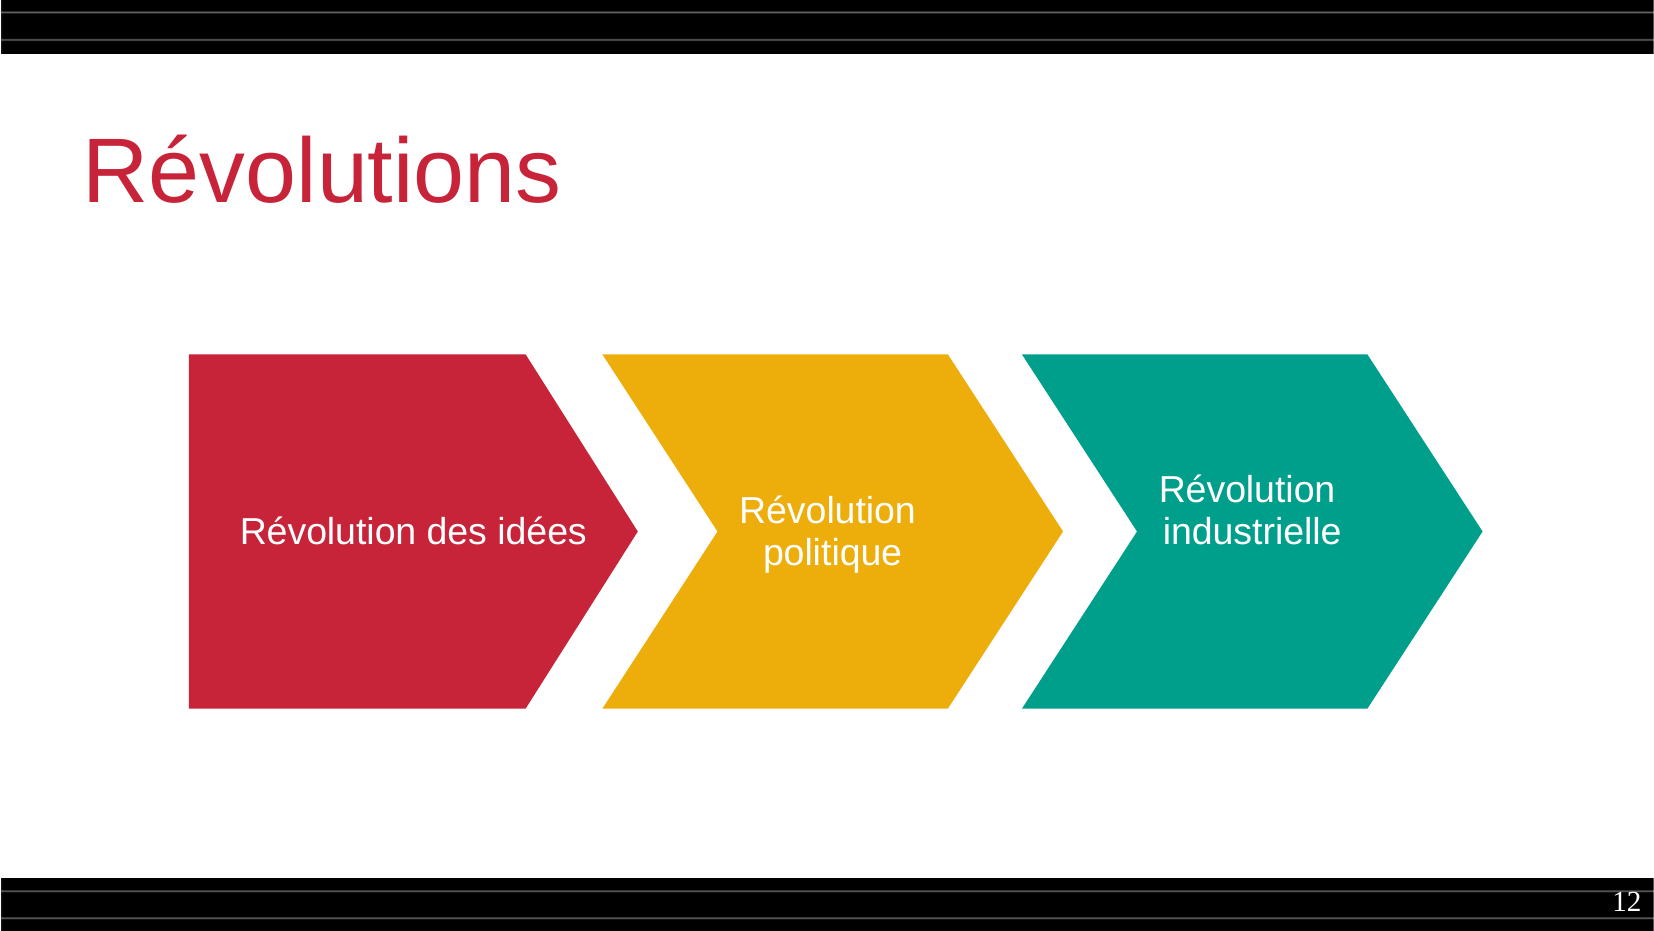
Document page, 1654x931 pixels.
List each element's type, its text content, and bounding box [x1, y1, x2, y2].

text_box Révolution des idées [188, 354, 638, 709]
picture [1, 878, 1654, 931]
text_box Révolution industrielle [1021, 354, 1483, 709]
text_box Révolution politique [602, 354, 1064, 709]
title Révolutions [82, 92, 1571, 249]
picture [1, 0, 1654, 54]
